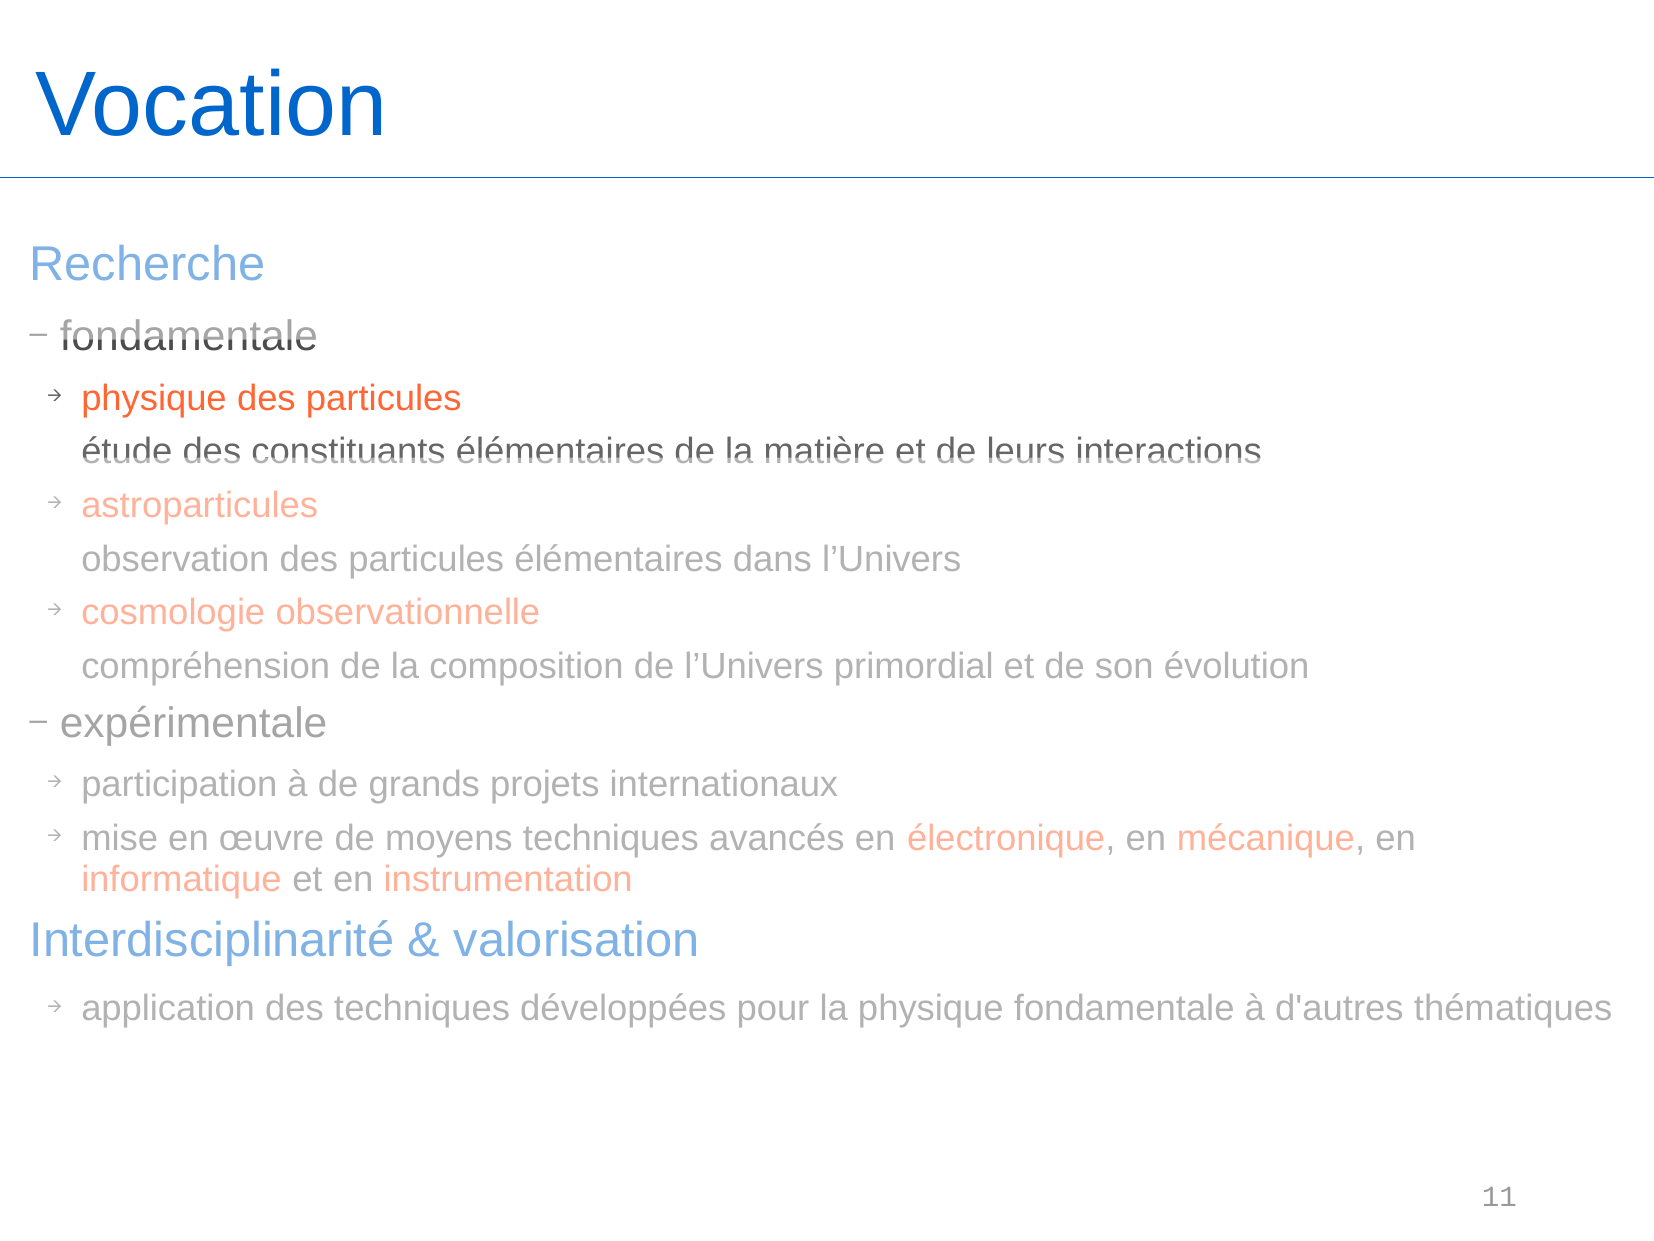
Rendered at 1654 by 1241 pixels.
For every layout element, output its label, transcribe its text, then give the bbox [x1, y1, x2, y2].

text_box [0, 457, 1654, 1152]
title Vocation [35, 29, 1589, 178]
text_box [0, 206, 1654, 340]
list Recherche fondamentale physique des particules étude des constituants élémentaires de la matière et de leurs interactions astroparticules observation des particules élémentaires dans l’Univers cosmologie observationnelle compréhension de la composition de l’Univers primordial et de son évolution expérimentale participation à de grands projets internationaux mise en œuvre de moyens techniques avancés en électronique, en mécanique, en informatique et en instrumentation Interdisciplinarité & valorisation application des techniques développées pour la physique fondamentale à d'autres thématiques [29, 340, 1625, 457]
